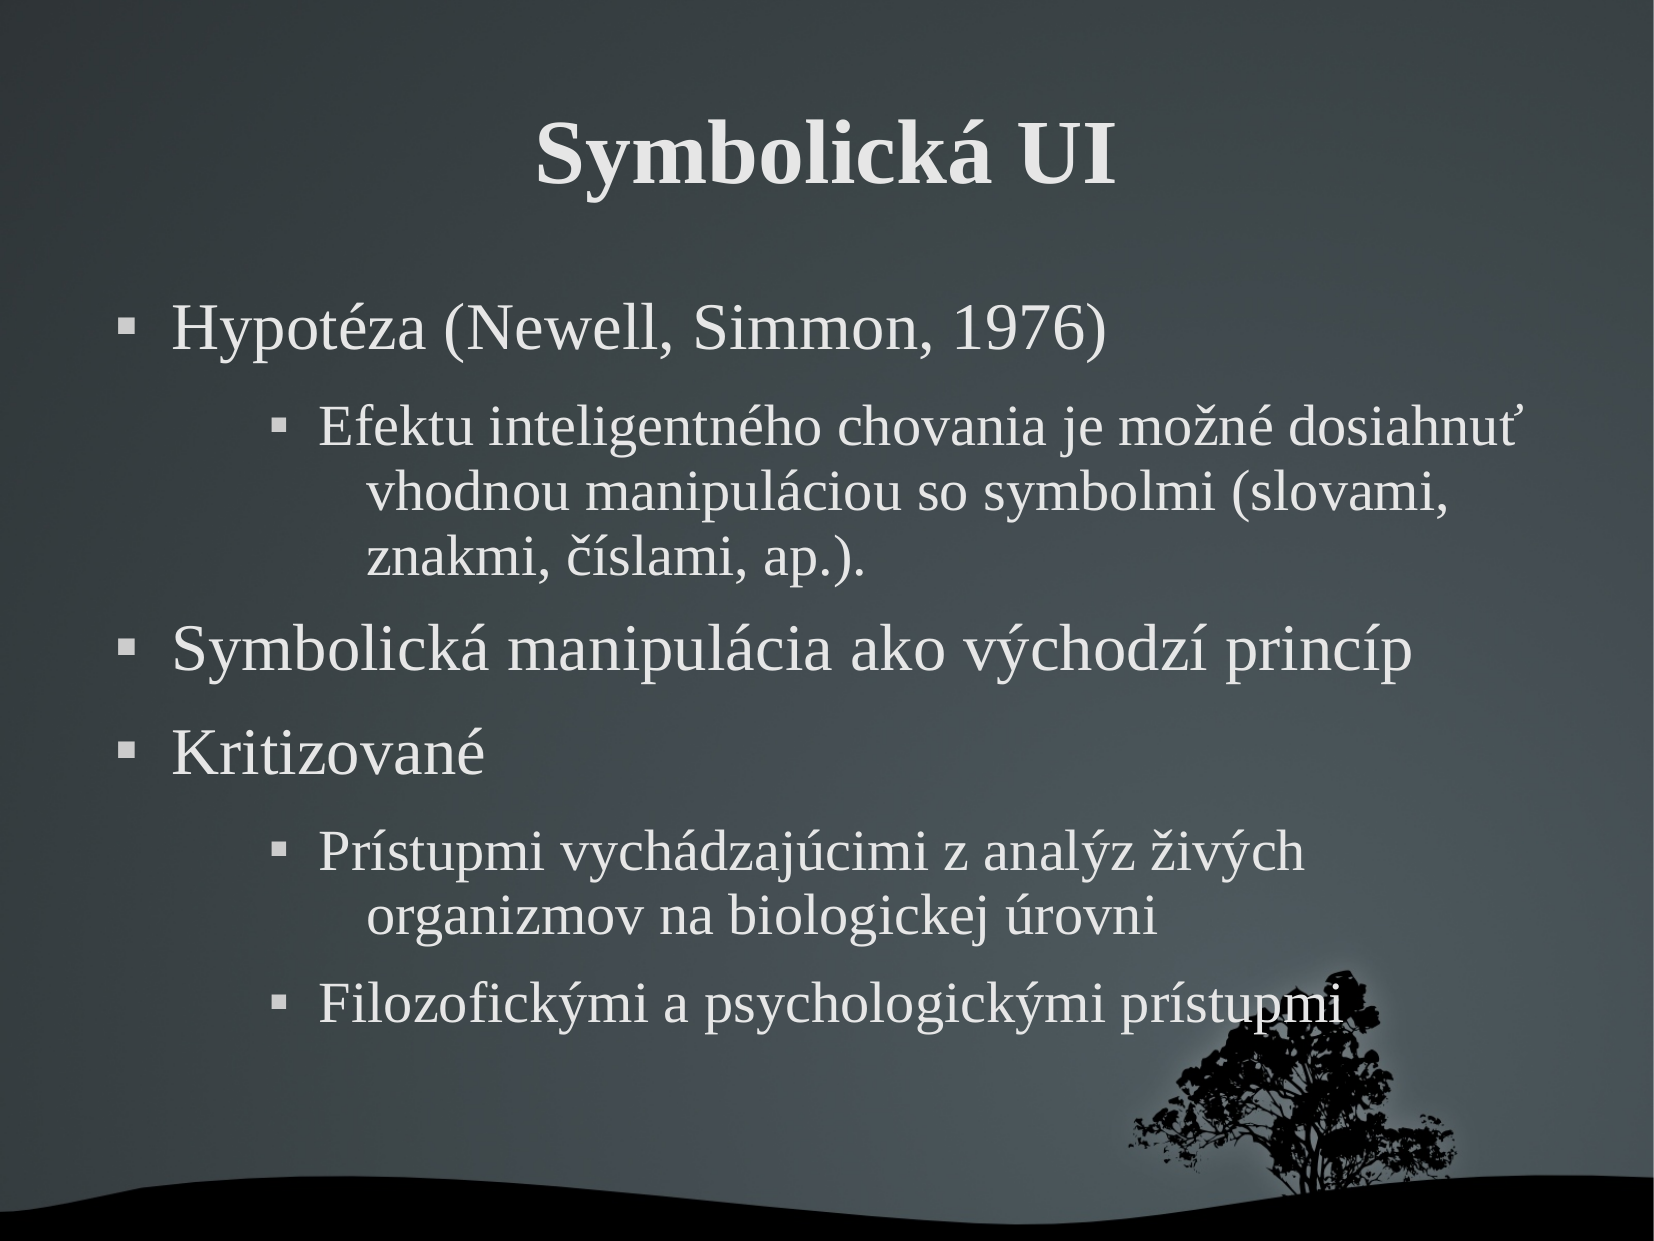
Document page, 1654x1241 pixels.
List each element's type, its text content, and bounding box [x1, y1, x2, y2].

picture [0, 0, 1654, 1241]
list Hypotéza (Newell, Simmon, 1976) Efektu inteligentného chovania je možné dosiahnuť vhodnou manipuláciou so symbolmi (slovami, znakmi, číslami, ap.). Symbolická manipulácia ako východzí princíp Kritizované Prístupmi vychádzajúcimi z analýz živých organizmov na biologickej úrovni Filozofickými a psychologickými prístupmi [82, 290, 1571, 1094]
title Symbolická UI [82, 49, 1571, 257]
